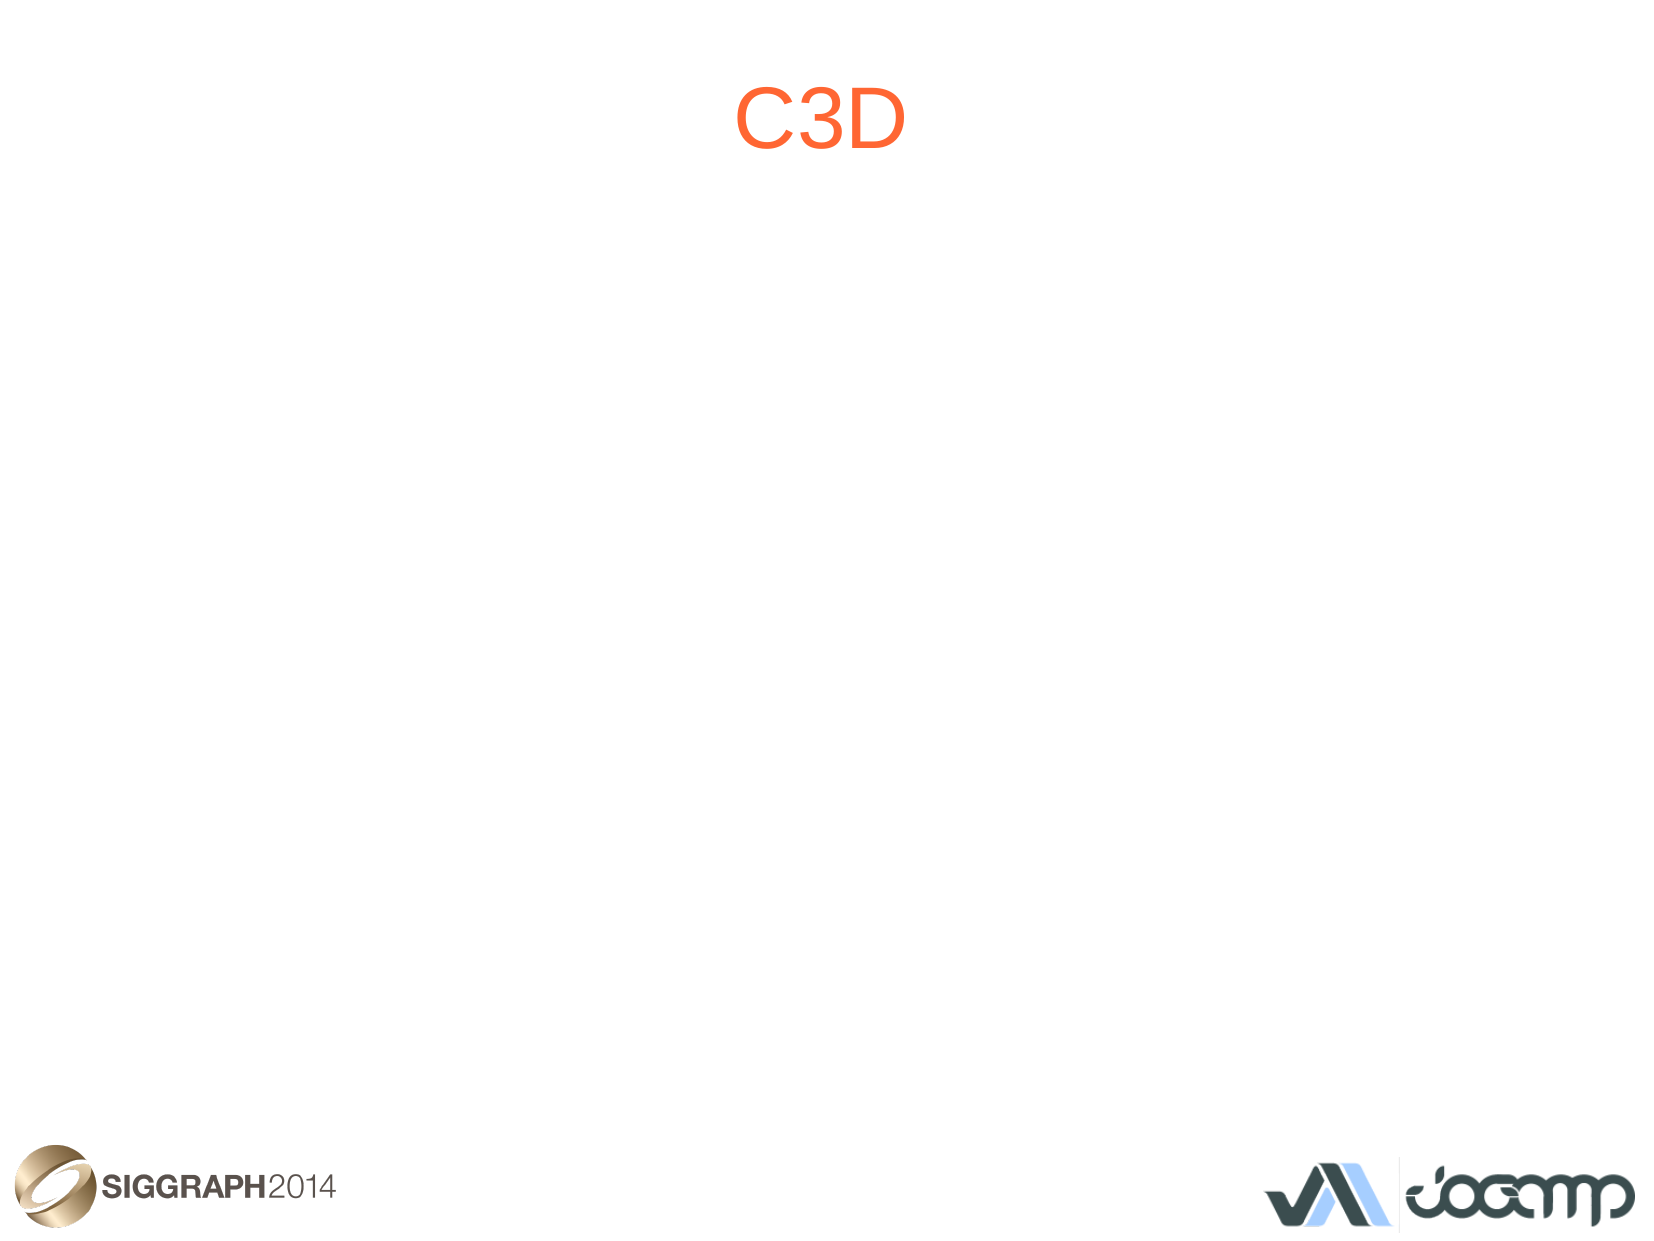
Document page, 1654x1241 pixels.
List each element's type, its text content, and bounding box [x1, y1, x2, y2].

picture [7, 1133, 343, 1239]
title C3D [68, 49, 1576, 188]
picture [1262, 1157, 1635, 1233]
